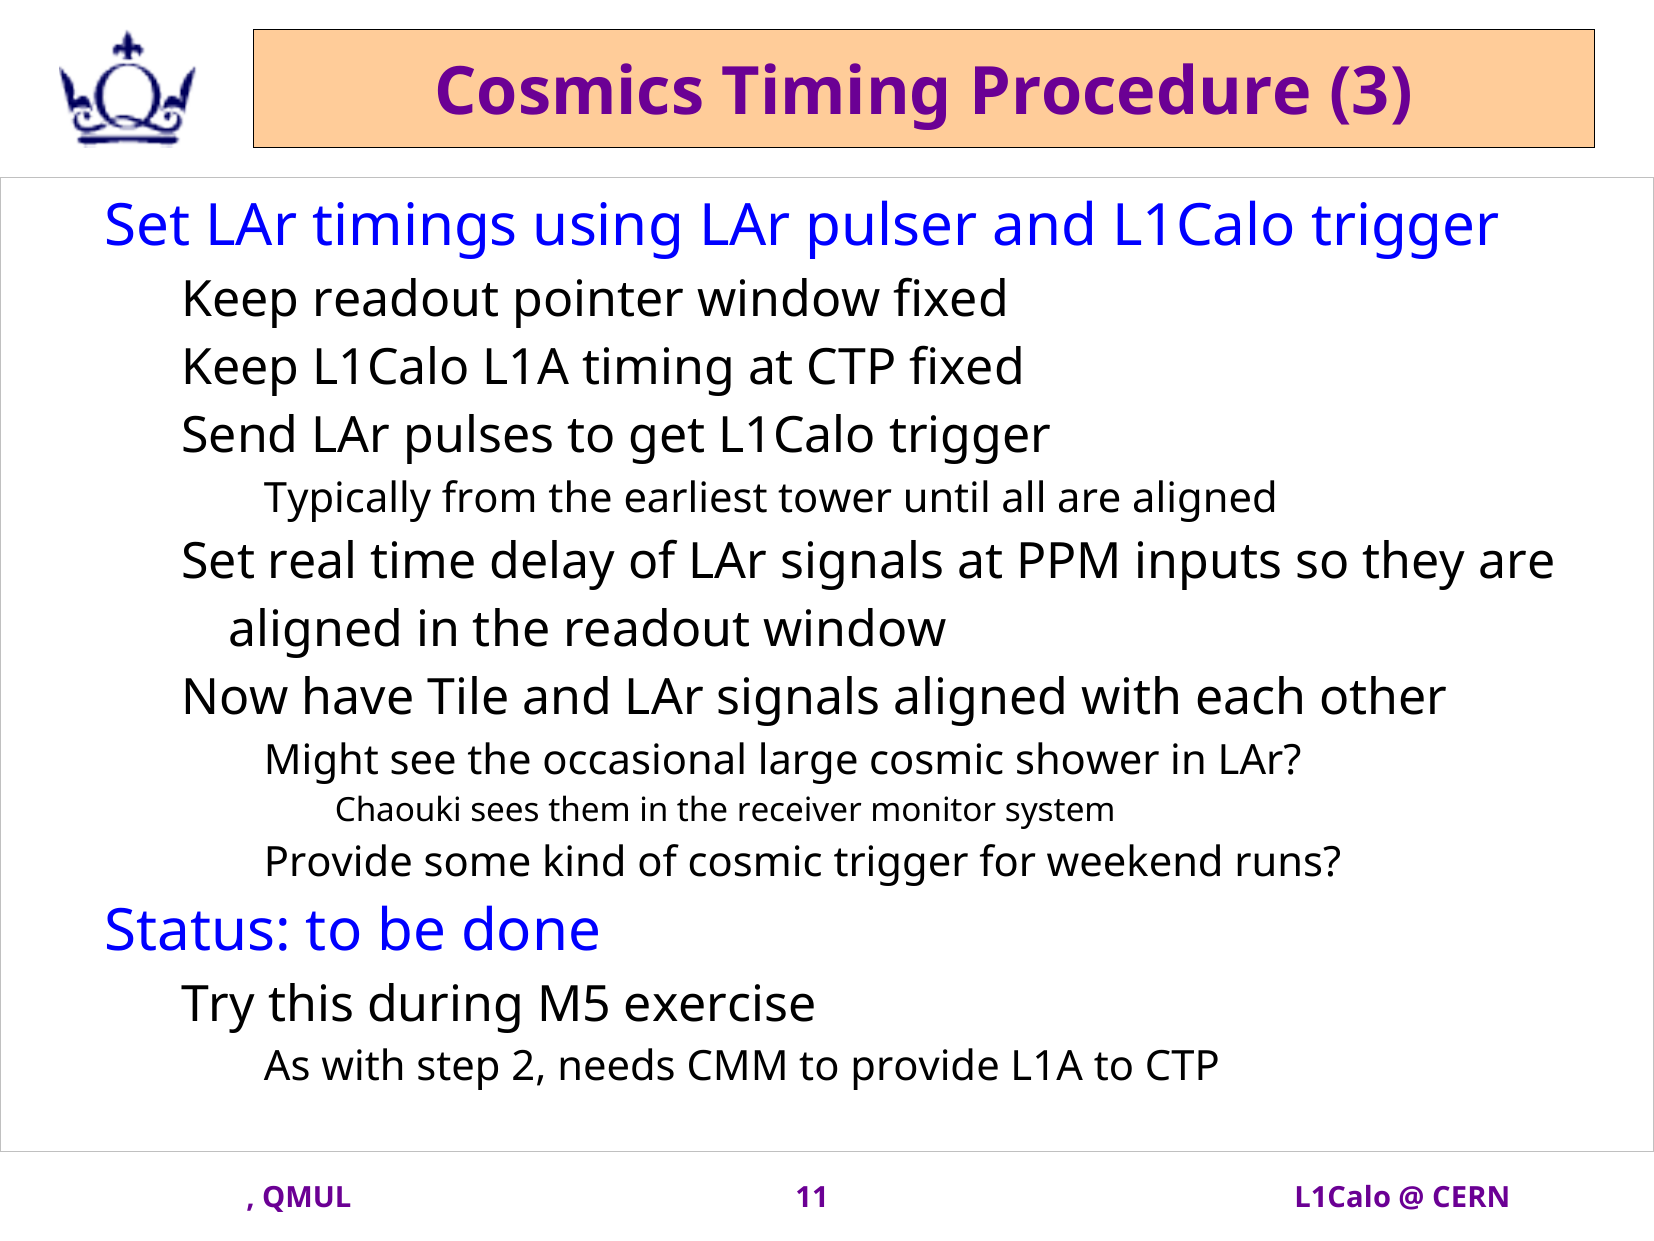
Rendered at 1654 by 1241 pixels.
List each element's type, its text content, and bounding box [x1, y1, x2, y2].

title Cosmics Timing Procedure (3) [253, 29, 1595, 148]
list Set LAr timings using LAr pulser and L1Calo trigger Keep readout pointer window fixed Keep L1Calo L1A timing at CTP fixed Send LAr pulses to get L1Calo trigger Typically from the earliest tower until all are aligned Set real time delay of LAr signals at PPM inputs so they are aligned in the readout window Now have Tile and LAr signals aligned with each other Might see the occasional large cosmic shower in LAr? Chaouki sees them in the receiver monitor system Provide some kind of cosmic trigger for weekend runs? Status: to be done Try this during M5 exercise As with step 2, needs CMM to provide L1A to CTP [86, 183, 1586, 1117]
picture [59, 29, 200, 148]
